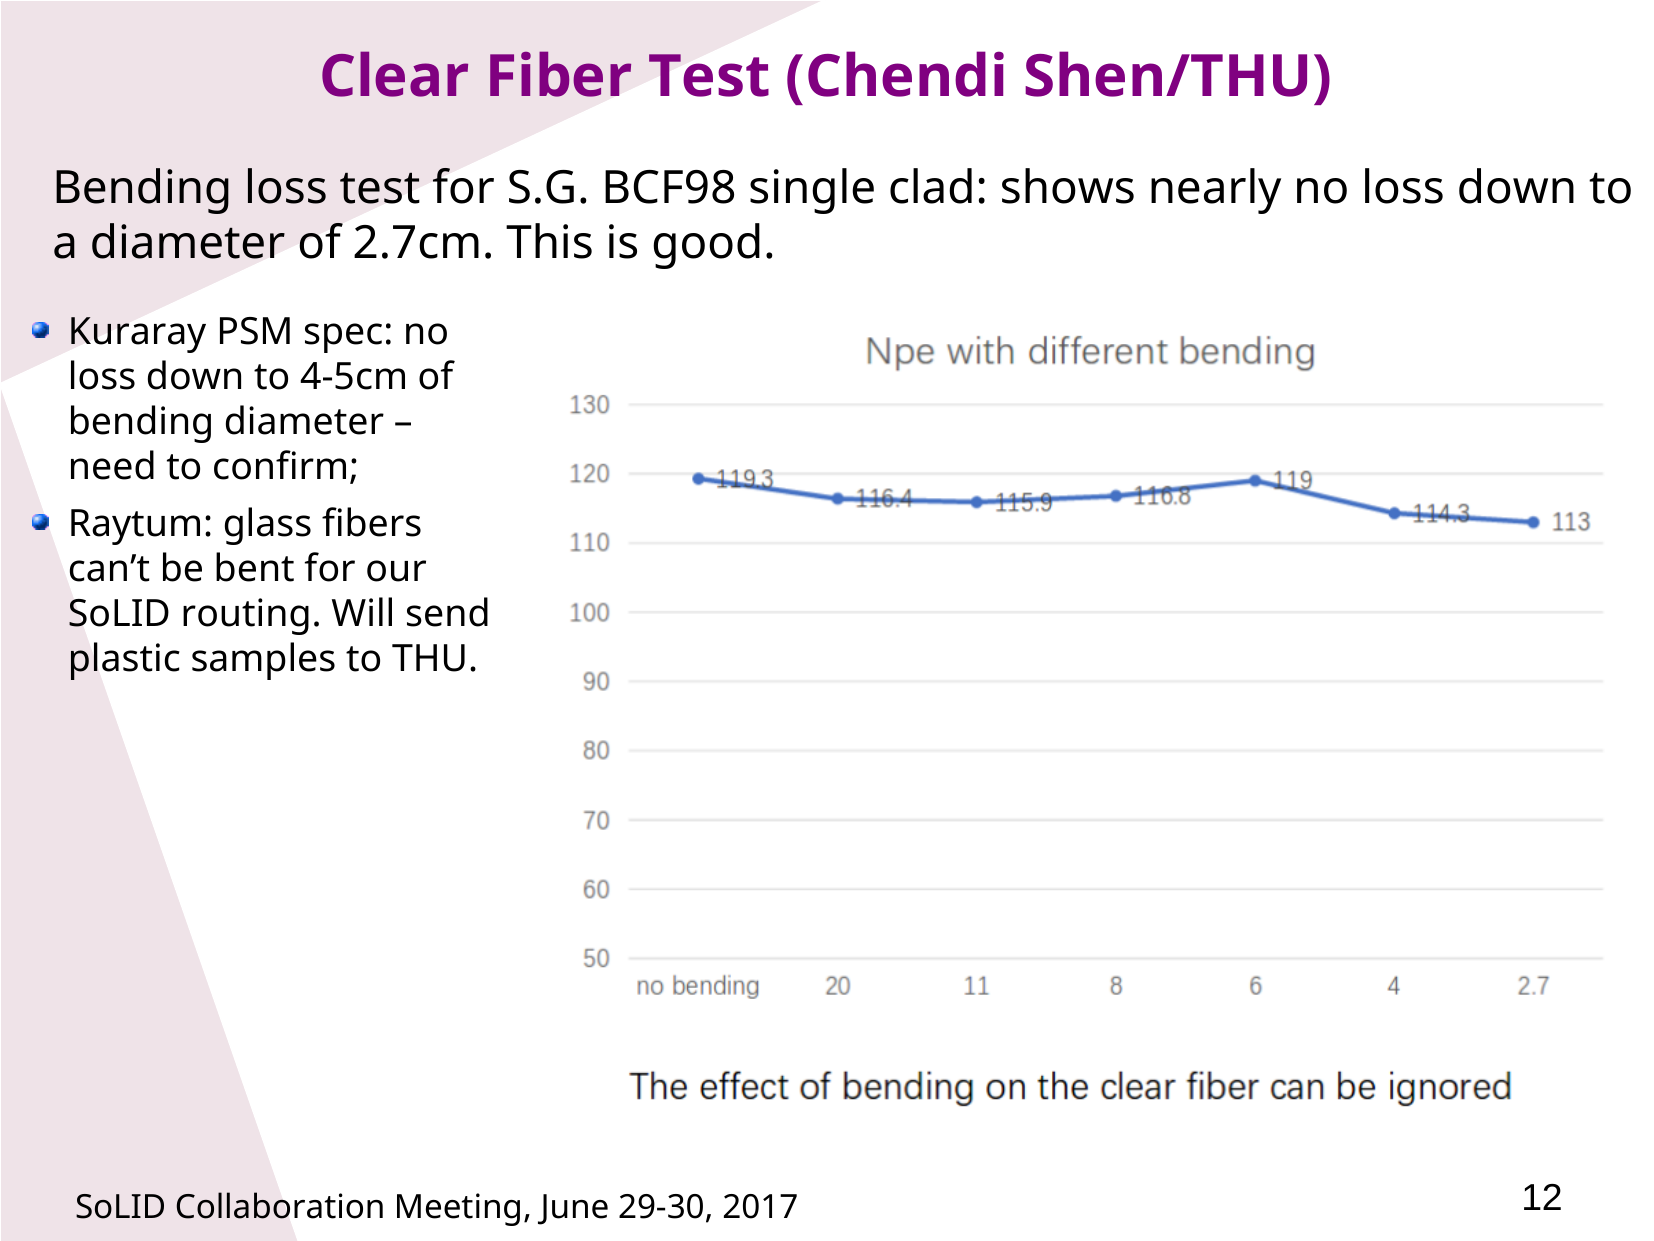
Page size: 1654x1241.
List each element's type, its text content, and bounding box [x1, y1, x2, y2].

title Clear Fiber Test (Chendi Shen/THU) [75, 37, 1578, 99]
text_box Bending loss test for S.G. BCF98 single clad: shows nearly no loss down to a diameter of 2.7cm. This is good. [37, 150, 1651, 279]
picture [562, 299, 1613, 1131]
text_box Kuraray PSM spec: no loss down to 4-5cm of bending diameter – need to confirm; Raytum: glass fibers can’t be bent for our SoLID routing. Will send plastic samples to THU. [17, 300, 526, 788]
